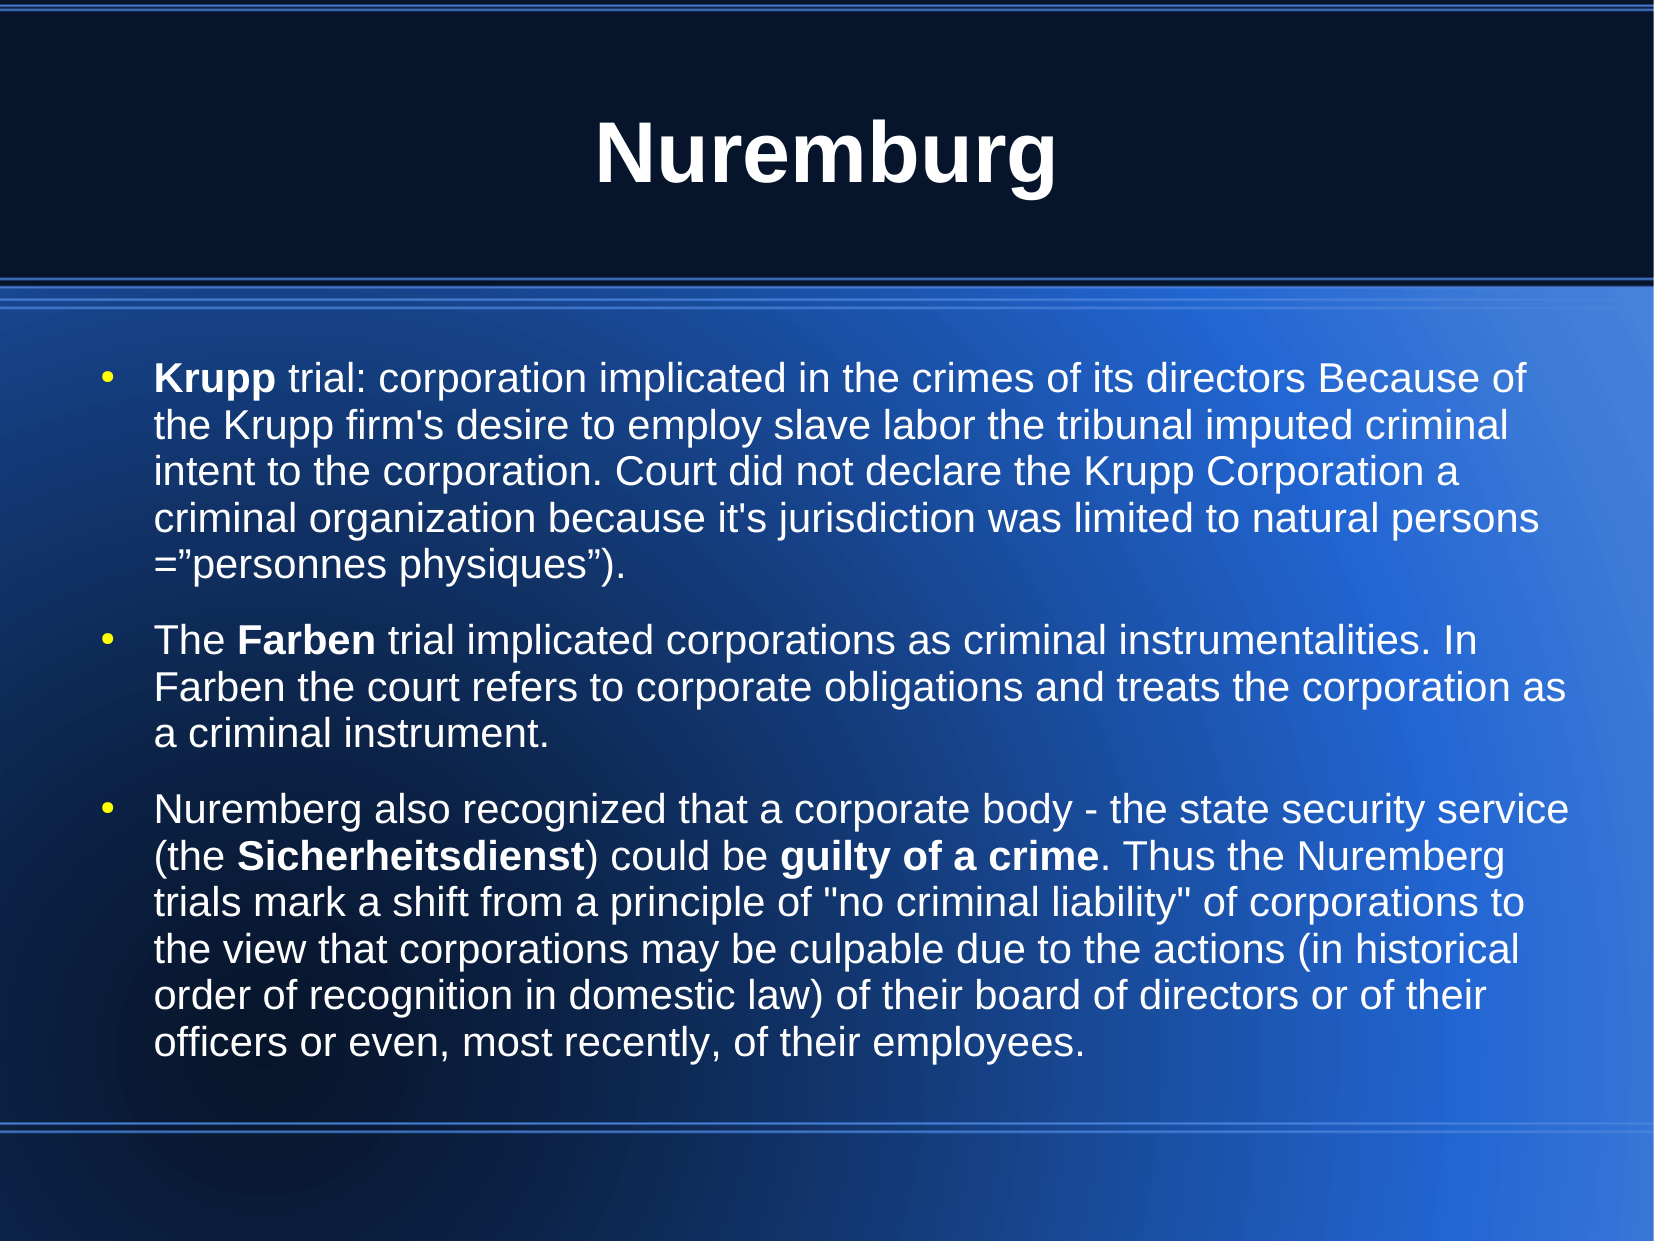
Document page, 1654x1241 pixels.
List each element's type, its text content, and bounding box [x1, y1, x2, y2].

title Nuremburg [82, 49, 1571, 257]
picture [0, 0, 1654, 1241]
list Krupp trial: corporation implicated in the crimes of its directors Because of the Krupp firm's desire to employ slave labor the tribunal imputed criminal intent to the corporation. Court did not declare the Krupp Corporation a criminal organization because it's jurisdiction was limited to natural persons =”personnes physiques”). The Farben trial implicated corporations as criminal instrumentalities. In Farben the court refers to corporate obligations and treats the corporation as a criminal instrument. Nuremberg also recognized that a corporate body - the state security service (the Sicherheitsdienst) could be guilty of a crime. Thus the Nuremberg trials mark a shift from a principle of "no criminal liability" of corporations to the view that corporations may be culpable due to the actions (in historical order of recognition in domestic law) of their board of directors or of their officers or even, most recently, of their employees. [82, 355, 1571, 1073]
